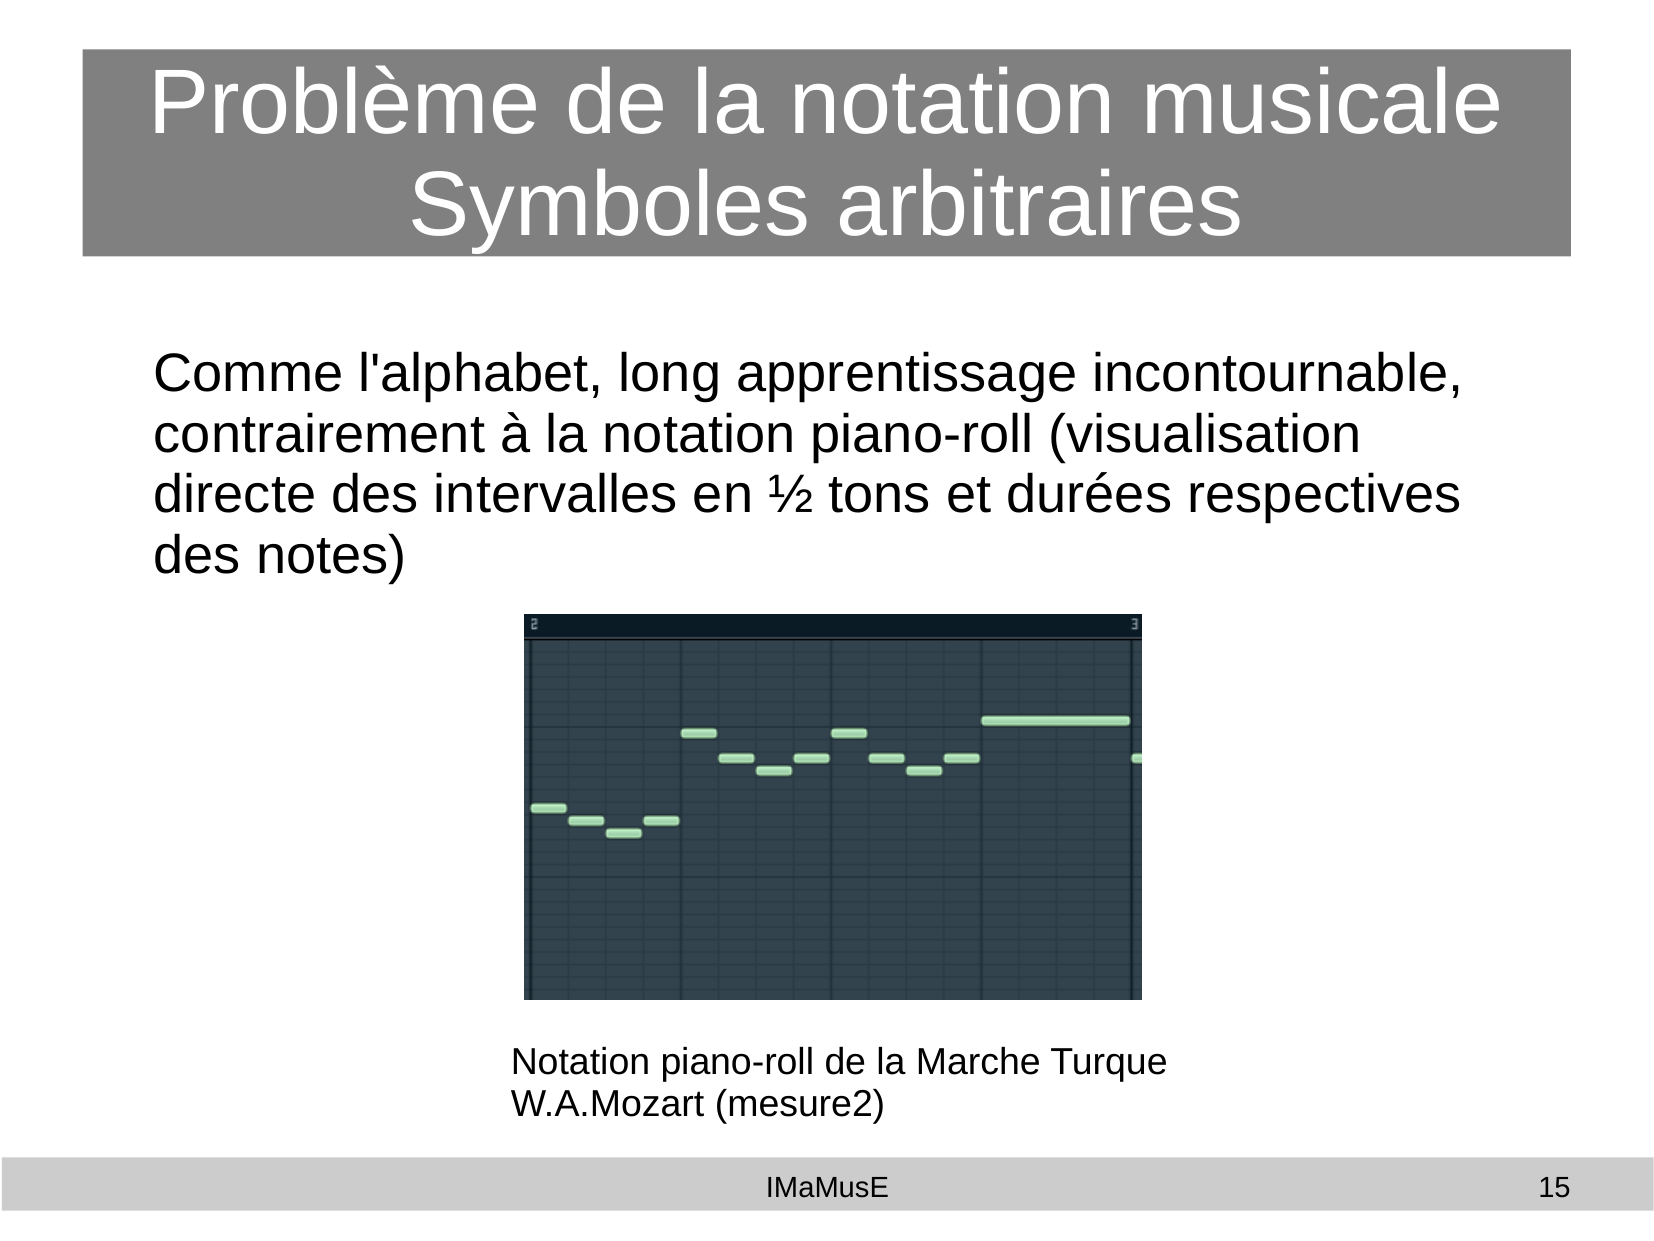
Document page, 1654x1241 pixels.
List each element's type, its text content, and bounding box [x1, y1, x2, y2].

title Problème de la notation musicale Symboles arbitraires [82, 49, 1571, 257]
picture [524, 614, 1142, 1001]
text_box Notation piano-roll de la Marche Turque W.A.Mozart (mesure2) [496, 1033, 1217, 1133]
list Comme l'alphabet, long apprentissage incontournable, contrairement à la notation piano-roll (visualisation directe des intervalles en ½ tons et durées respectives des notes) [82, 342, 1538, 1010]
